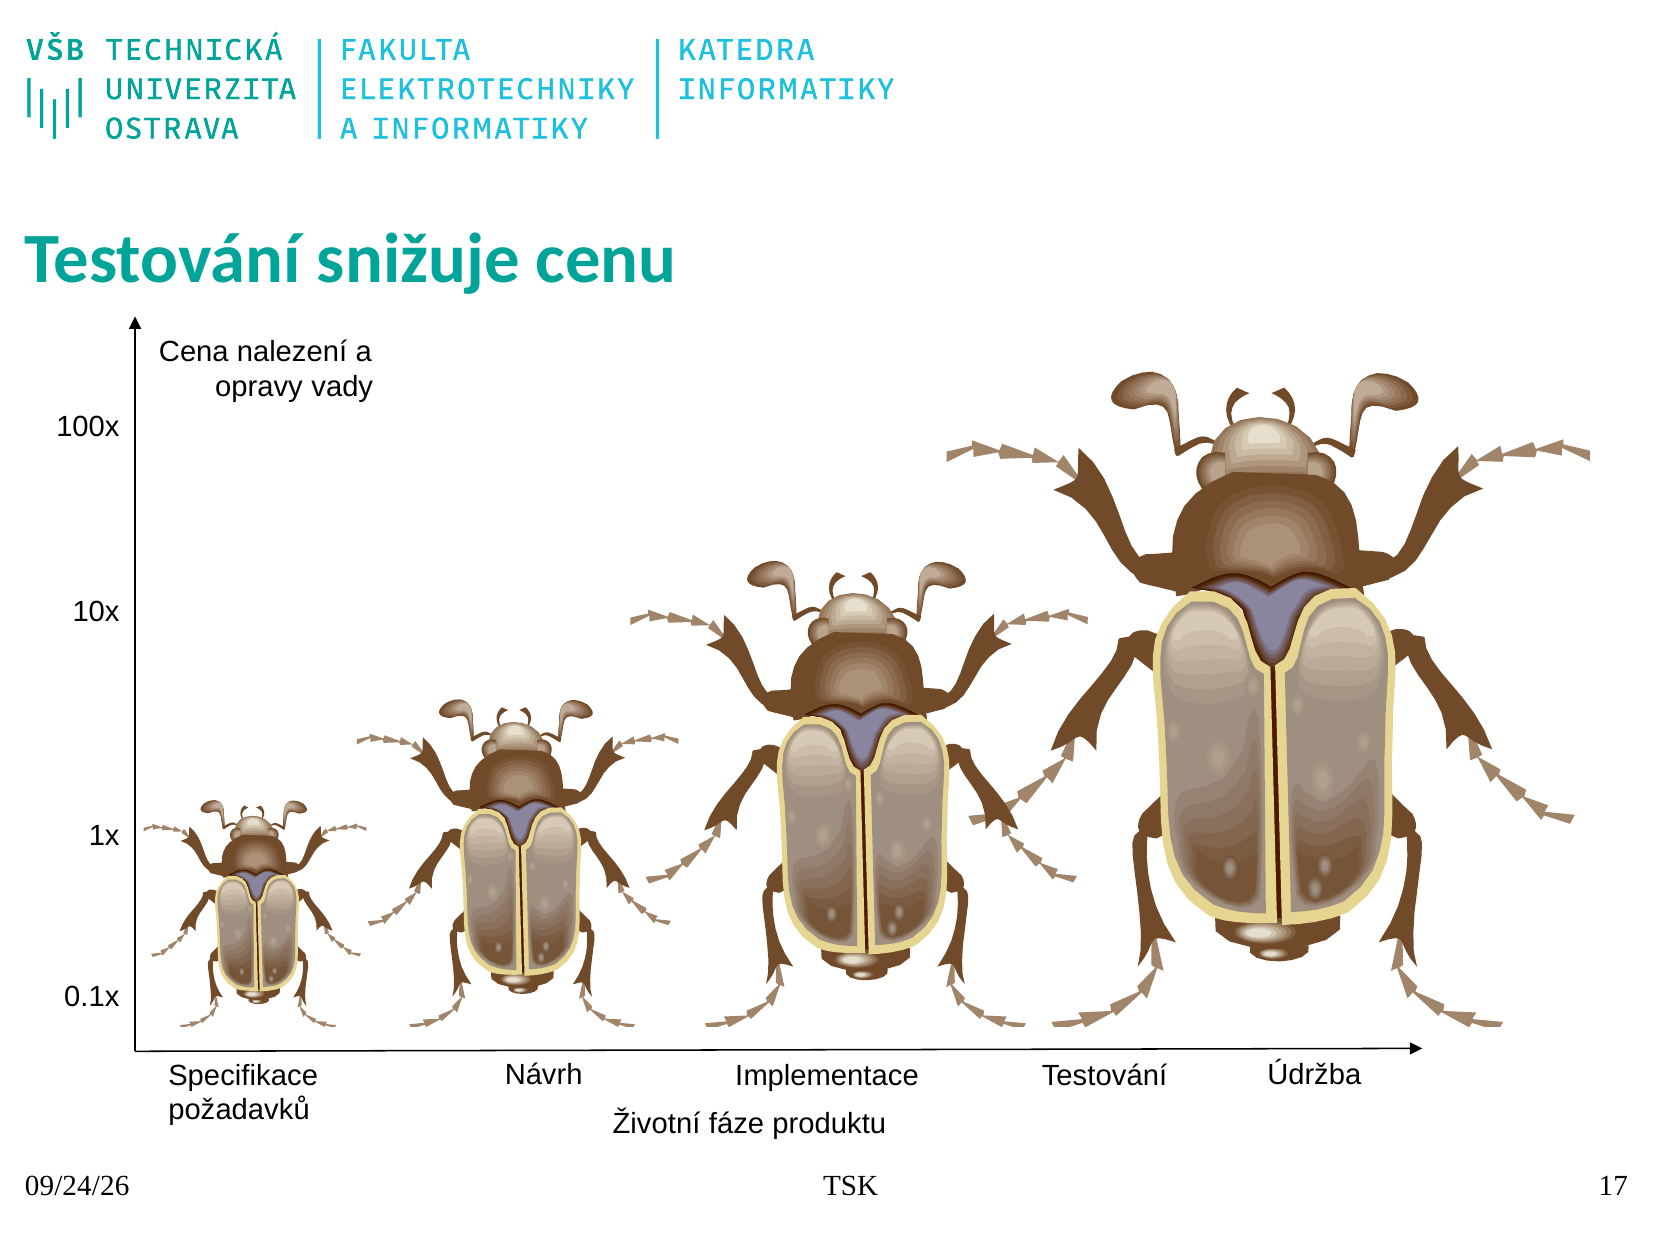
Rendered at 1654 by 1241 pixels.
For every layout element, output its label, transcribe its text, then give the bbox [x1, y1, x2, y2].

text_box 1x [73, 809, 135, 860]
text_box Životní fáze produktu [597, 1097, 1015, 1148]
picture [26, 31, 894, 139]
title Testování snižuje cenu [24, 169, 1629, 300]
text_box 100x [22, 399, 135, 450]
text_box Cena nalezení a opravy vady [144, 324, 457, 410]
text_box Návrh [490, 1047, 598, 1098]
picture [143, 349, 1601, 1027]
text_box Údržba [1252, 1047, 1377, 1098]
text_box Implementace [720, 1048, 934, 1097]
text_box 10x [57, 584, 135, 635]
text_box Testování [1027, 1048, 1183, 1099]
text_box 0.1x [49, 970, 135, 1020]
text_box Specifikace požadavků [153, 1048, 361, 1134]
